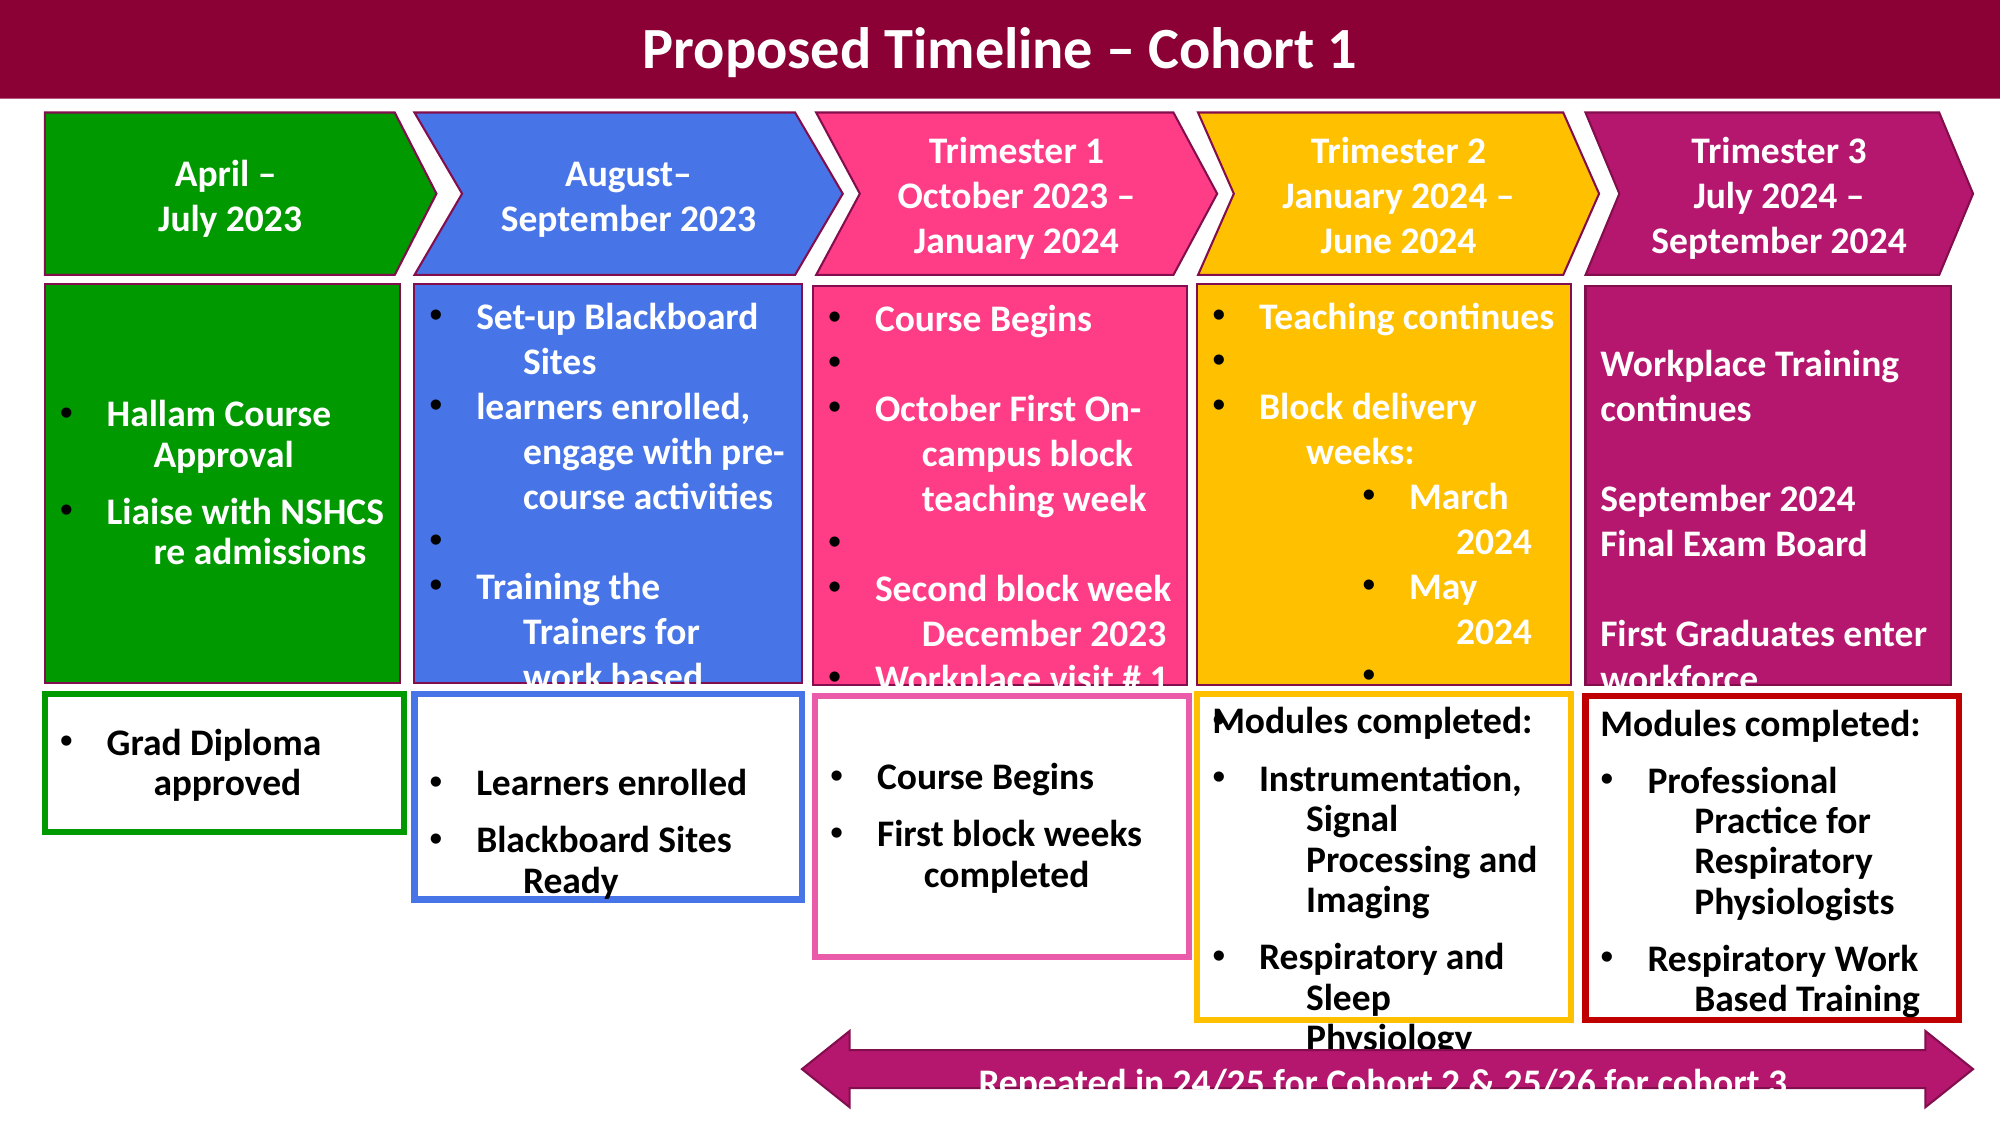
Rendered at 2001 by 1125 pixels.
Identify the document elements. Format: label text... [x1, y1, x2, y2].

text_box Course Begins First block weeks completed [815, 696, 1189, 957]
text_box Course Begins October First On-campus block teaching week Second block week December 2023 Workplace visit # 1 [813, 286, 1187, 685]
text_box Learners enrolled Blackboard Sites Ready [414, 694, 802, 899]
text_box Trimester 1 October 2023 – January 2024 [816, 112, 1218, 275]
text_box Modules completed: Instrumentation, Signal Processing and Imaging Respiratory and Sleep Physiology [1197, 694, 1571, 1020]
text_box Set-up Blackboard Sites learners enrolled, engage with pre-course activities Training the Trainers for work based supervisors [414, 284, 802, 683]
text_box Workplace Training continues September 2024 Final Exam Board First Graduates enter workforce [1586, 286, 1951, 685]
text_box Trimester 2 January 2024 – June 2024 [1198, 112, 1600, 275]
text_box Repeated in 24/25 for Cohort 2 & 25/26 for cohort 3 [801, 1031, 1974, 1108]
text_box Proposed Timeline – Cohort 1 [0, 0, 2000, 99]
text_box August– September 2023 [414, 112, 843, 275]
text_box Trimester 3 July 2024 – September 2024 [1585, 112, 1974, 275]
text_box Grad Diploma approved [45, 694, 404, 832]
text_box Hallam Course Approval Liaise with NSHCS re admissions [45, 284, 400, 683]
text_box Modules completed: Professional Practice for Respiratory Physiologists Respiratory Work Based Training [1586, 696, 1959, 1020]
text_box Teaching continues Block delivery weeks: March 2024 May 2024 Workplace visit # 2 [1197, 284, 1571, 685]
text_box April – July 2023 [44, 112, 437, 275]
